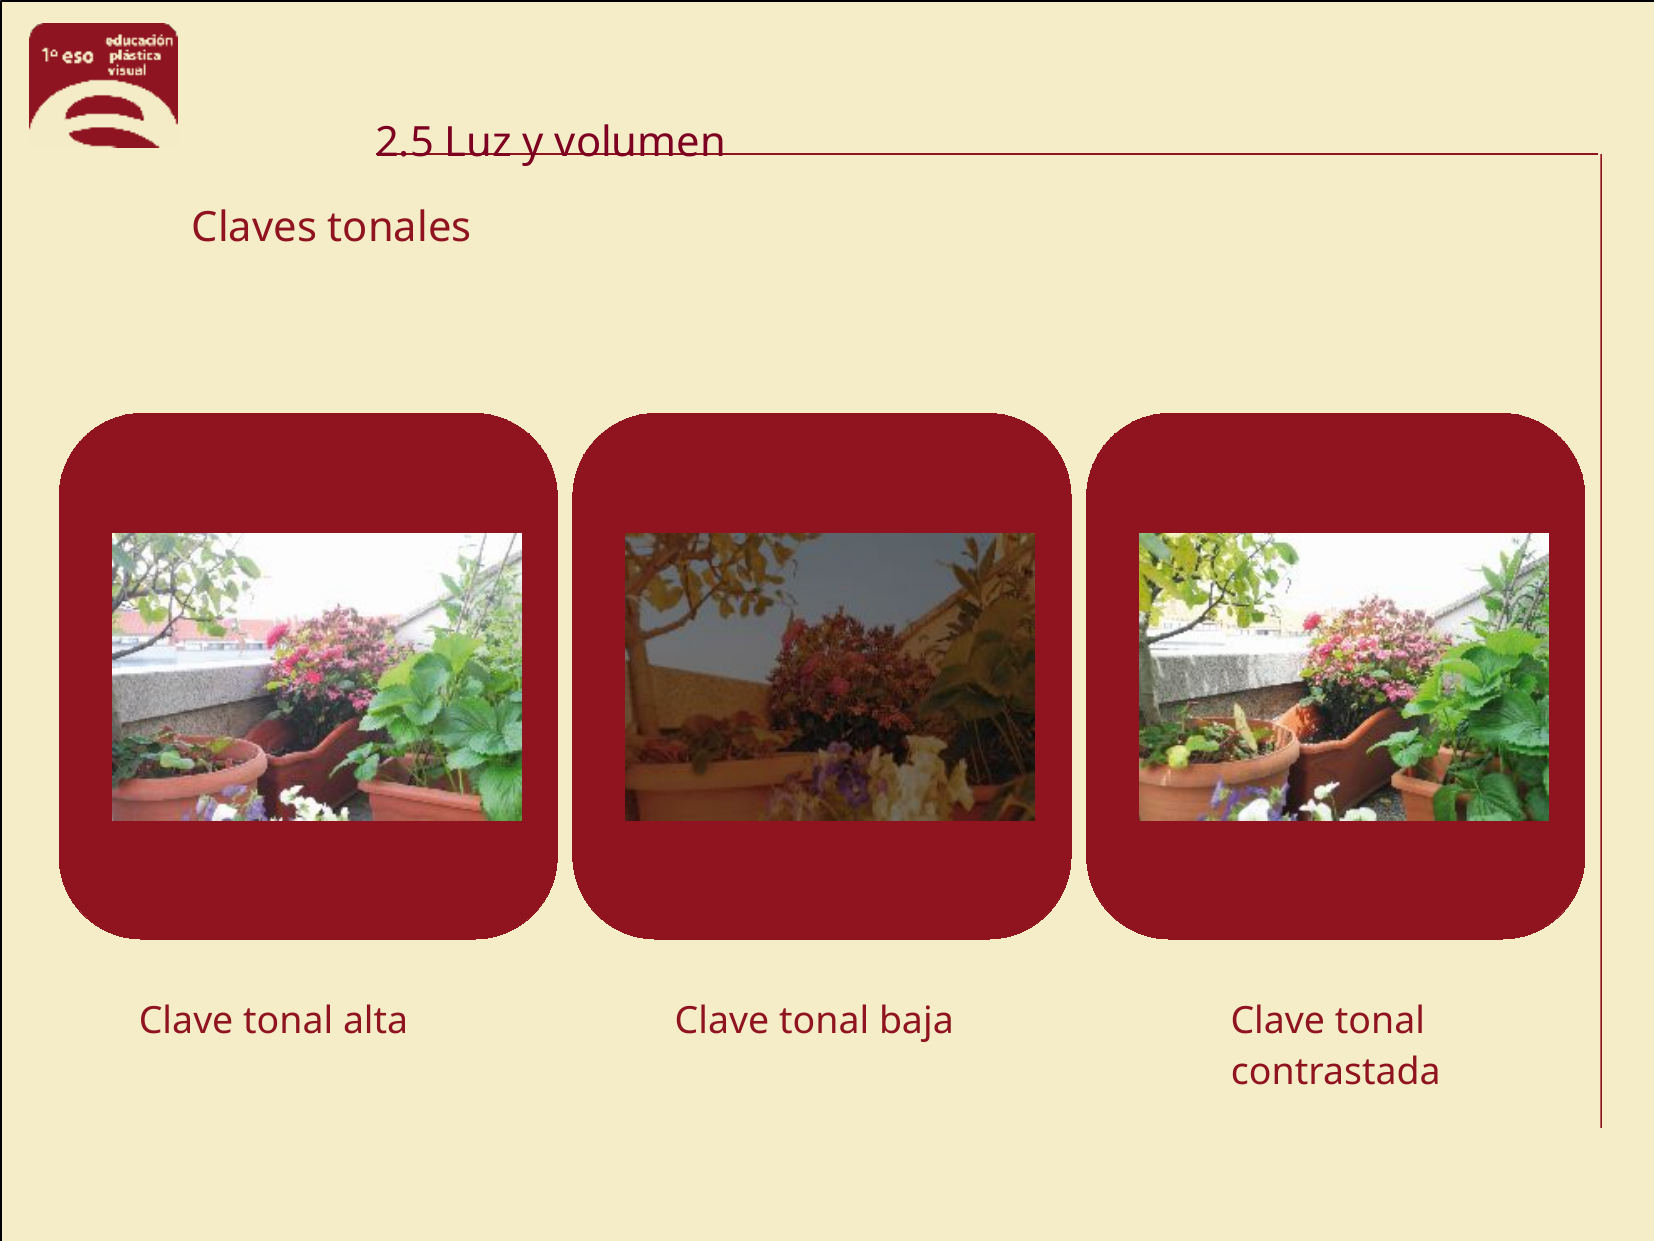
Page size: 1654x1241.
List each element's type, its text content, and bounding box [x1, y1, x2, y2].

text_box [1086, 413, 1585, 940]
text_box Clave tonal alta Clave tonal baja Clave tonal contrastada [124, 986, 1542, 1092]
text_box [59, 413, 558, 940]
text_box [572, 413, 1072, 940]
picture [0, 0, 1654, 1241]
text_box Claves tonales [177, 188, 1595, 260]
title 2.5 Luz y volumen [153, 59, 1595, 148]
